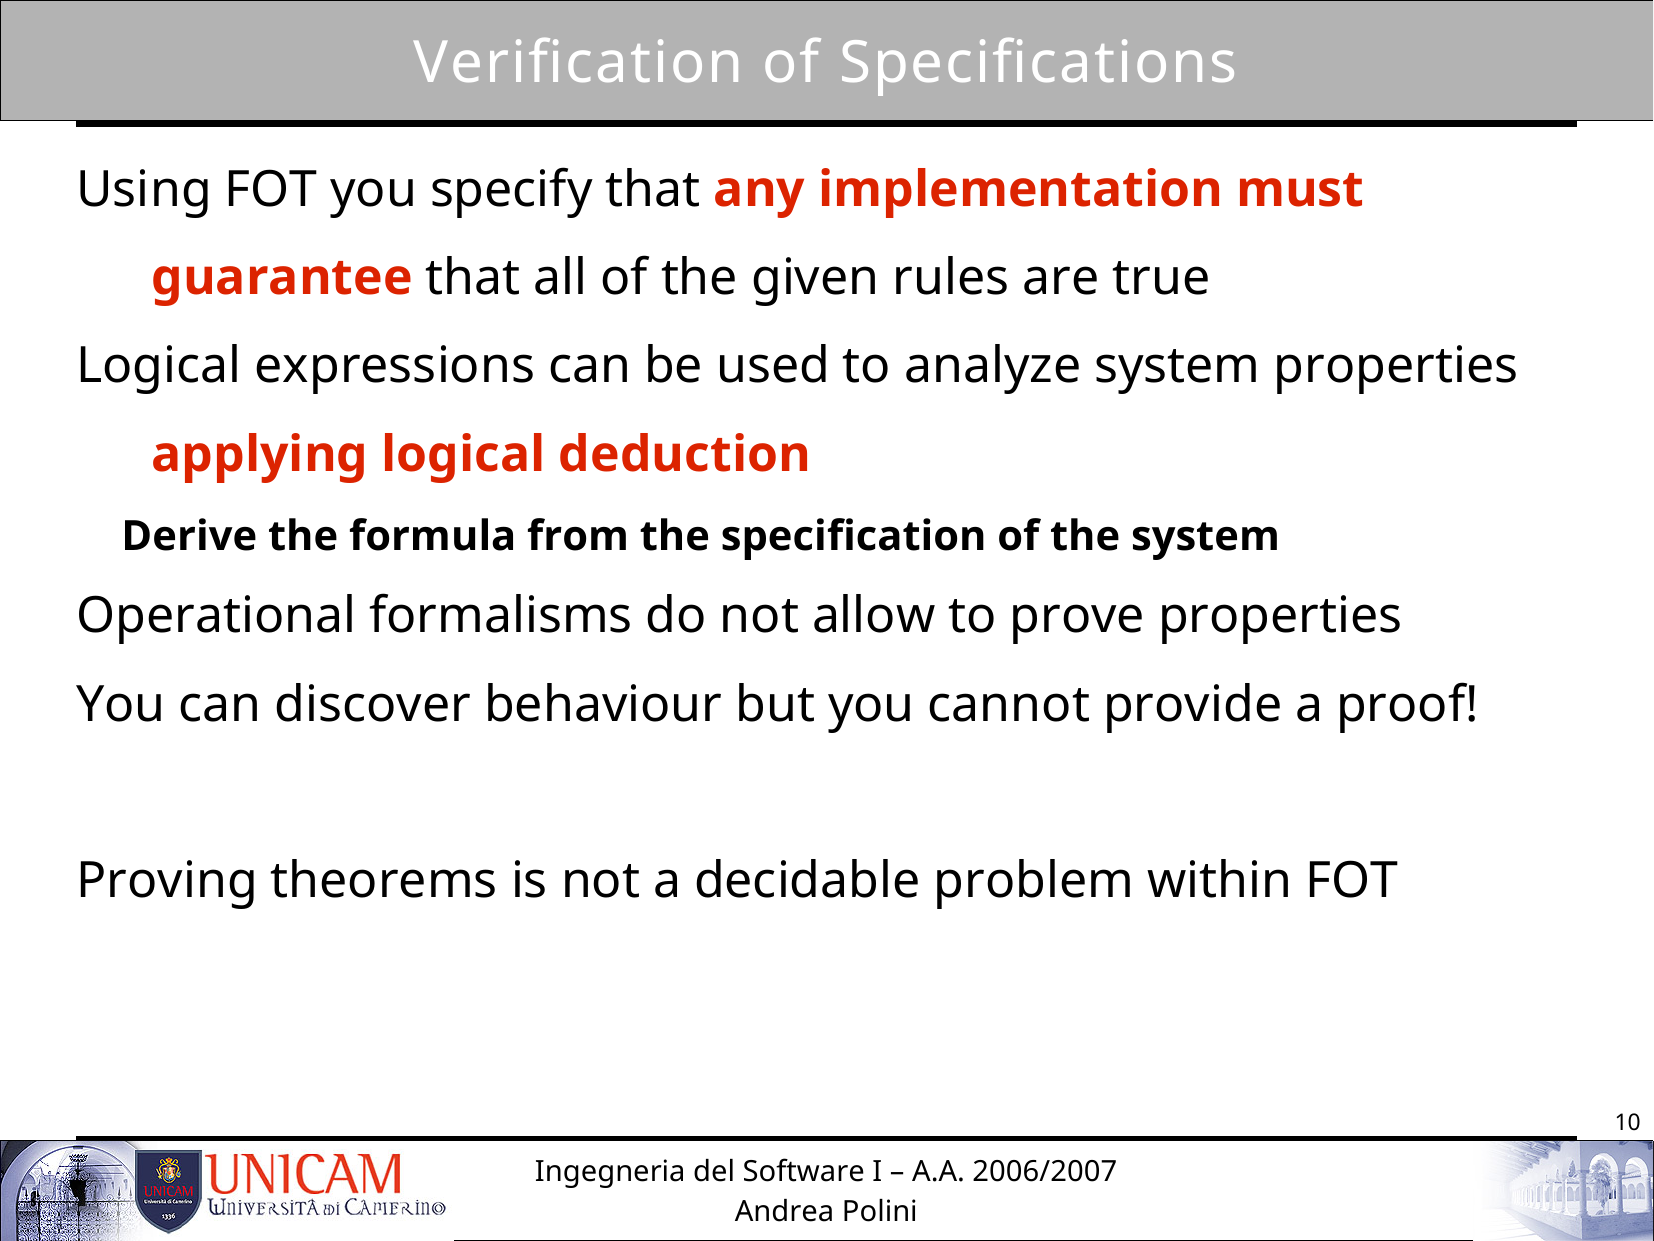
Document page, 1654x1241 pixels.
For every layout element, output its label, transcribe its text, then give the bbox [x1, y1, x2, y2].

picture [0, 1141, 454, 1241]
picture [1473, 1141, 1654, 1241]
list Using FOT you specify that any implementation must guarantee that all of the given rules are true Logical expressions can be used to analyze system properties applying logical deduction Derive the formula from the specification of the system Operational formalisms do not allow to prove properties You can discover behaviour but you cannot provide a proof! Proving theorems is not a decidable problem within FOT [76, 152, 1577, 862]
title Verification of Specifications [0, 0, 1653, 121]
